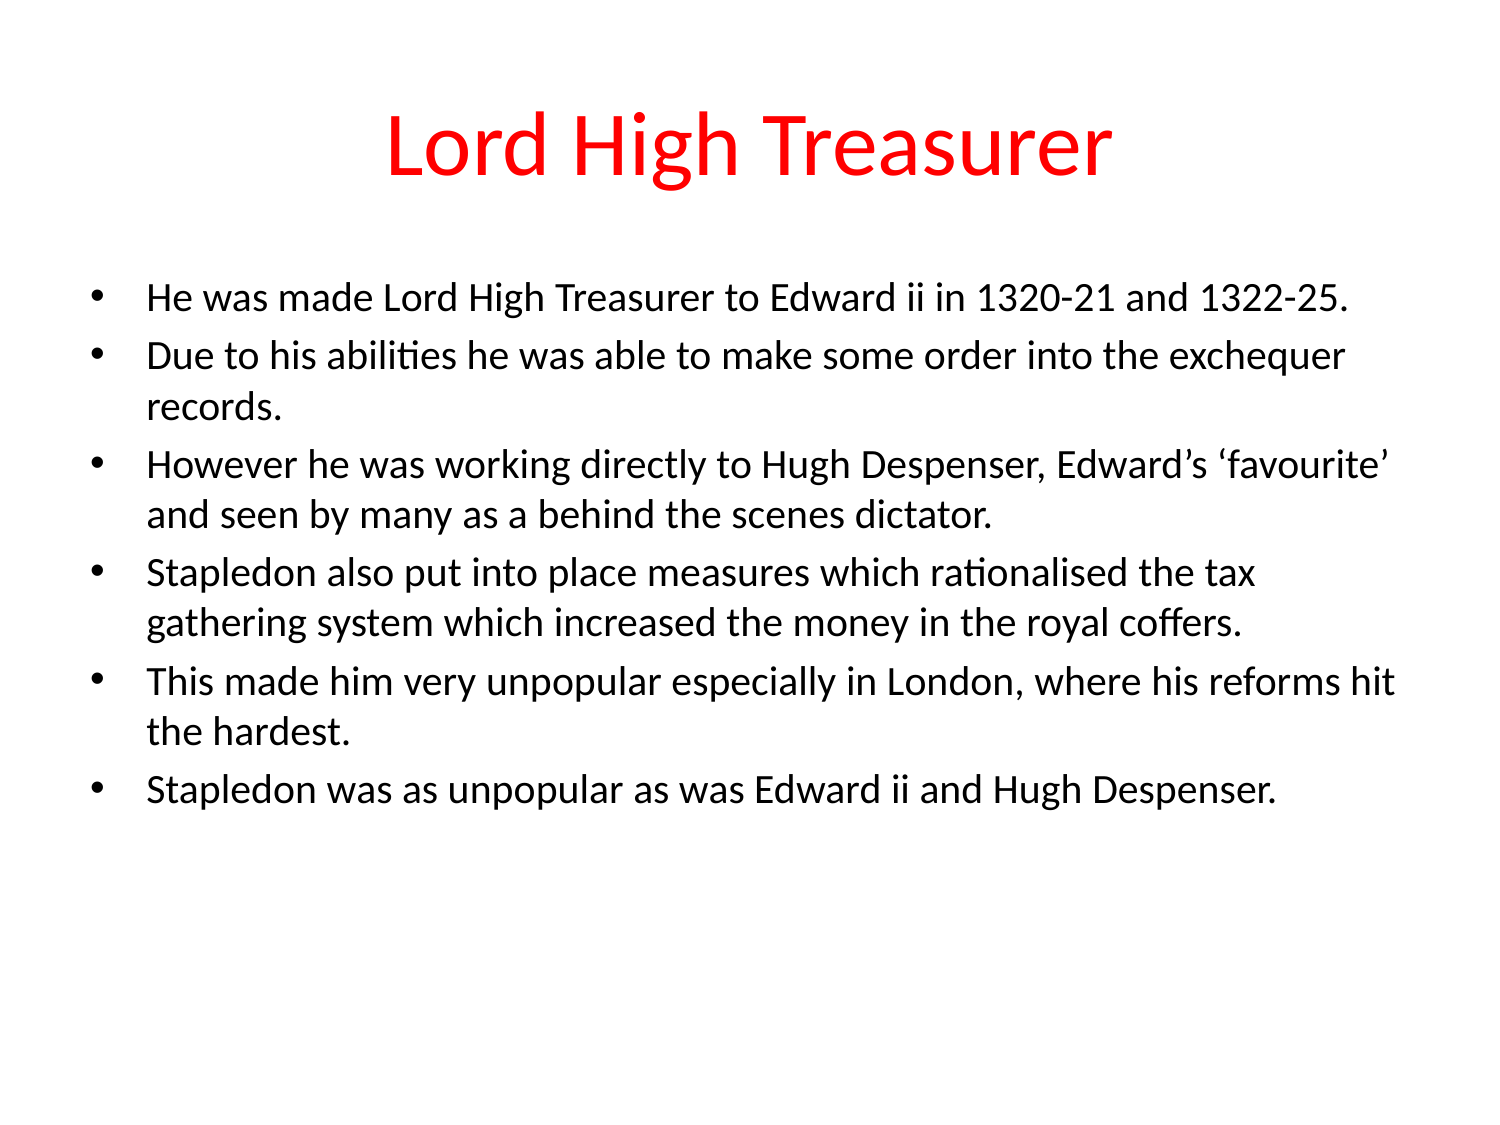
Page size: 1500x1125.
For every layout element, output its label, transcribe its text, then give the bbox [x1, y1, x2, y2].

list He was made Lord High Treasurer to Edward ii in 1320-21 and 1322-25. Due to his abilities he was able to make some order into the exchequer records. However he was working directly to Hugh Despenser, Edward’s ‘favourite’ and seen by many as a behind the scenes dictator. Stapledon also put into place measures which rationalised the tax gathering system which increased the money in the royal coffers. This made him very unpopular especially in London, where his reforms hit the hardest. Stapledon was as unpopular as was Edward ii and Hugh Despenser. [75, 262, 1425, 1005]
title Lord High Treasurer [75, 45, 1425, 233]
